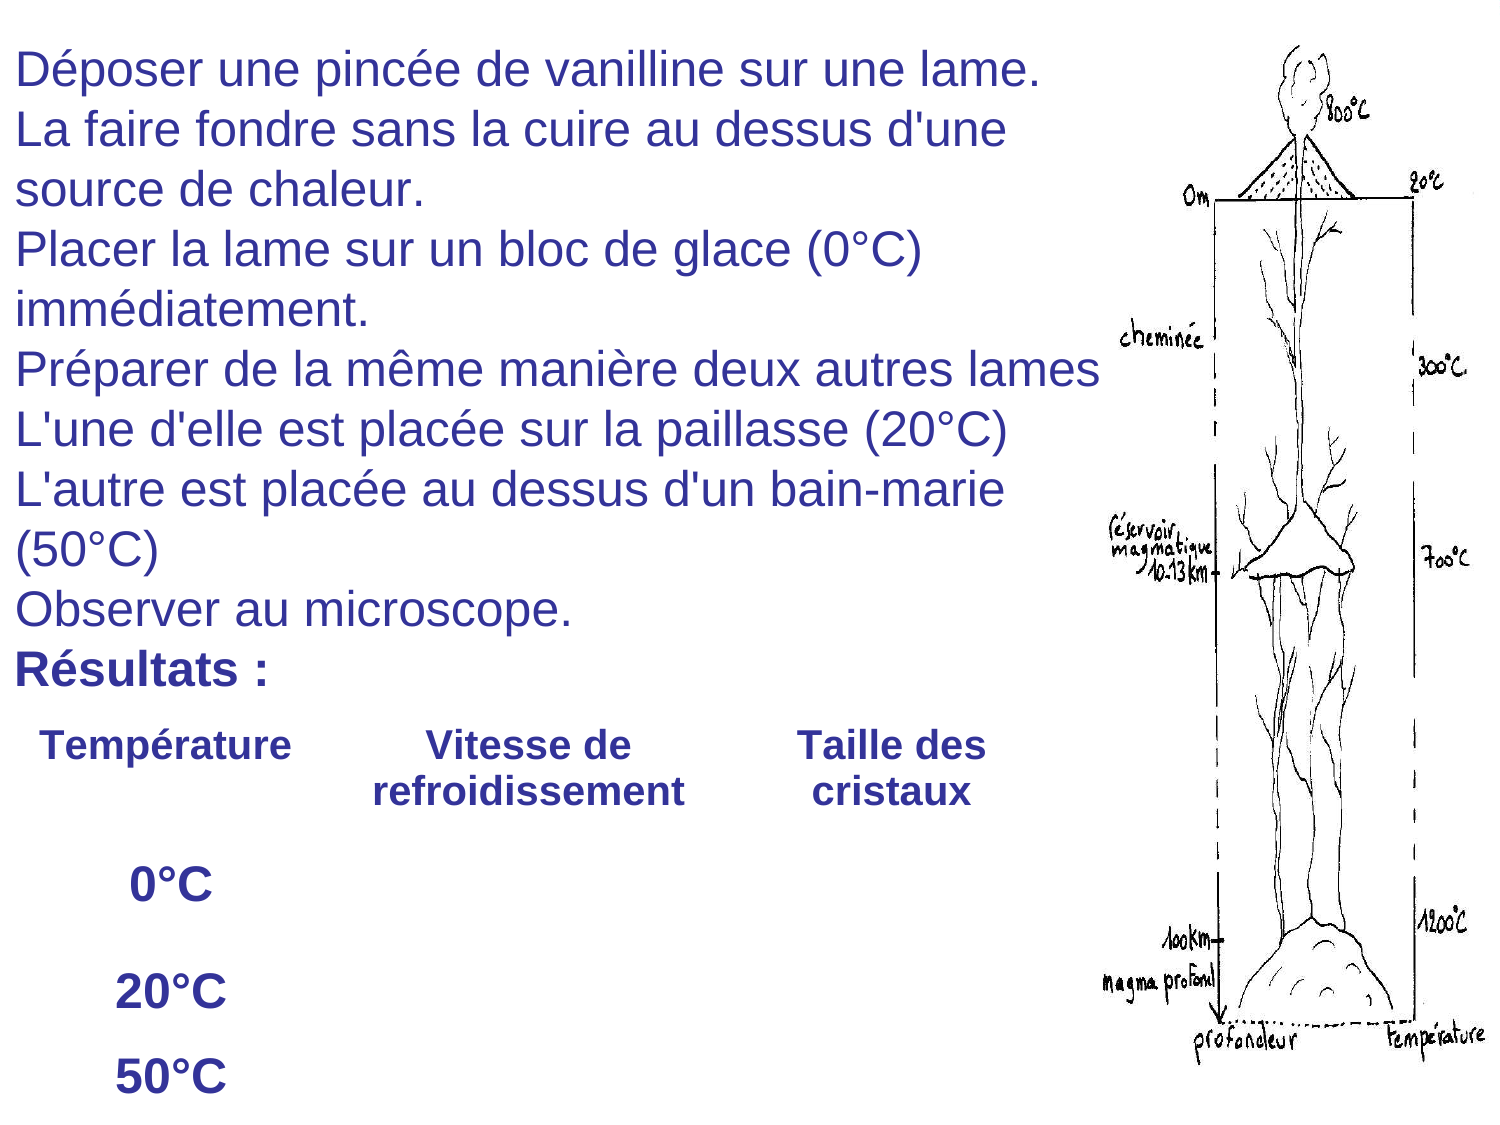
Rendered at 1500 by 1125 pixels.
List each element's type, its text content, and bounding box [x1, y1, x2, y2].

table_cell [343, 846, 715, 953]
table_cell 50°C [0, 1037, 343, 1125]
table_header Température [0, 712, 343, 846]
table_header Taille des cristaux [715, 712, 1069, 846]
text_box Déposer une pincée de vanilline sur une lame. La faire fondre sans la cuire au dessus d'une source de chaleur. Placer la lame sur un bloc de glace (0°C) immédiatement. Préparer de la même manière deux autres lames L'une d'elle est placée sur la paillasse (20°C) L'autre est placée au dessus d'un bain-marie (50°C) Observer au microscope. Résultats : [0, 29, 1123, 705]
table_cell [715, 846, 1069, 953]
table_cell 20°C [0, 953, 343, 1037]
table_cell [715, 953, 1069, 1037]
table_cell [343, 953, 715, 1037]
table_cell [715, 1037, 1069, 1125]
table_header Vitesse de refroidissement [343, 712, 715, 846]
table_cell 0°C [0, 846, 343, 953]
picture [1092, 0, 1500, 1071]
table_cell [343, 1037, 715, 1125]
